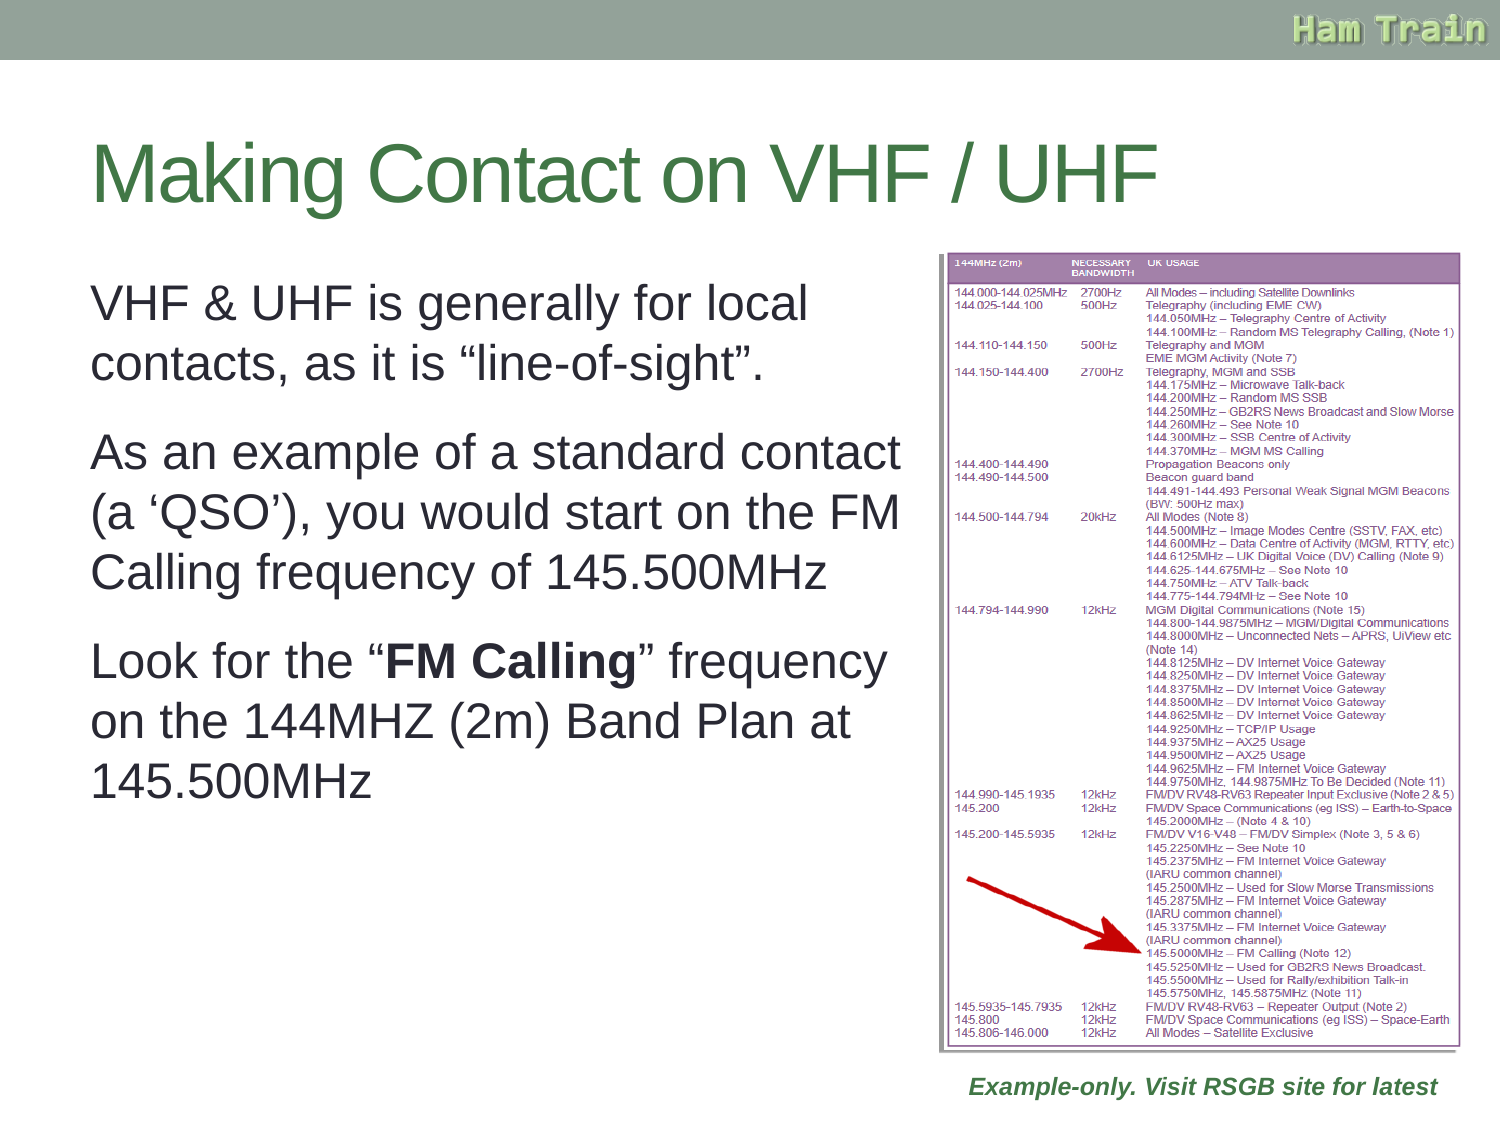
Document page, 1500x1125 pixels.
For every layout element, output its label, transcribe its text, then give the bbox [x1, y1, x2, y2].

text_box Example-only. Visit RSGB site for latest [953, 1062, 1455, 1108]
title Making Contact on VHF / UHF [75, 87, 1426, 251]
list VHF & UHF is generally for local contacts, as it is “line-of-sight”. As an example of a standard contact (a ‘QSO’), you would start on the FM Calling frequency of 145.500MHz Look for the “FM Calling” frequency on the 144MHZ (2m) Band Plan at 145.500MHz [75, 262, 928, 1063]
picture [944, 249, 1464, 1051]
